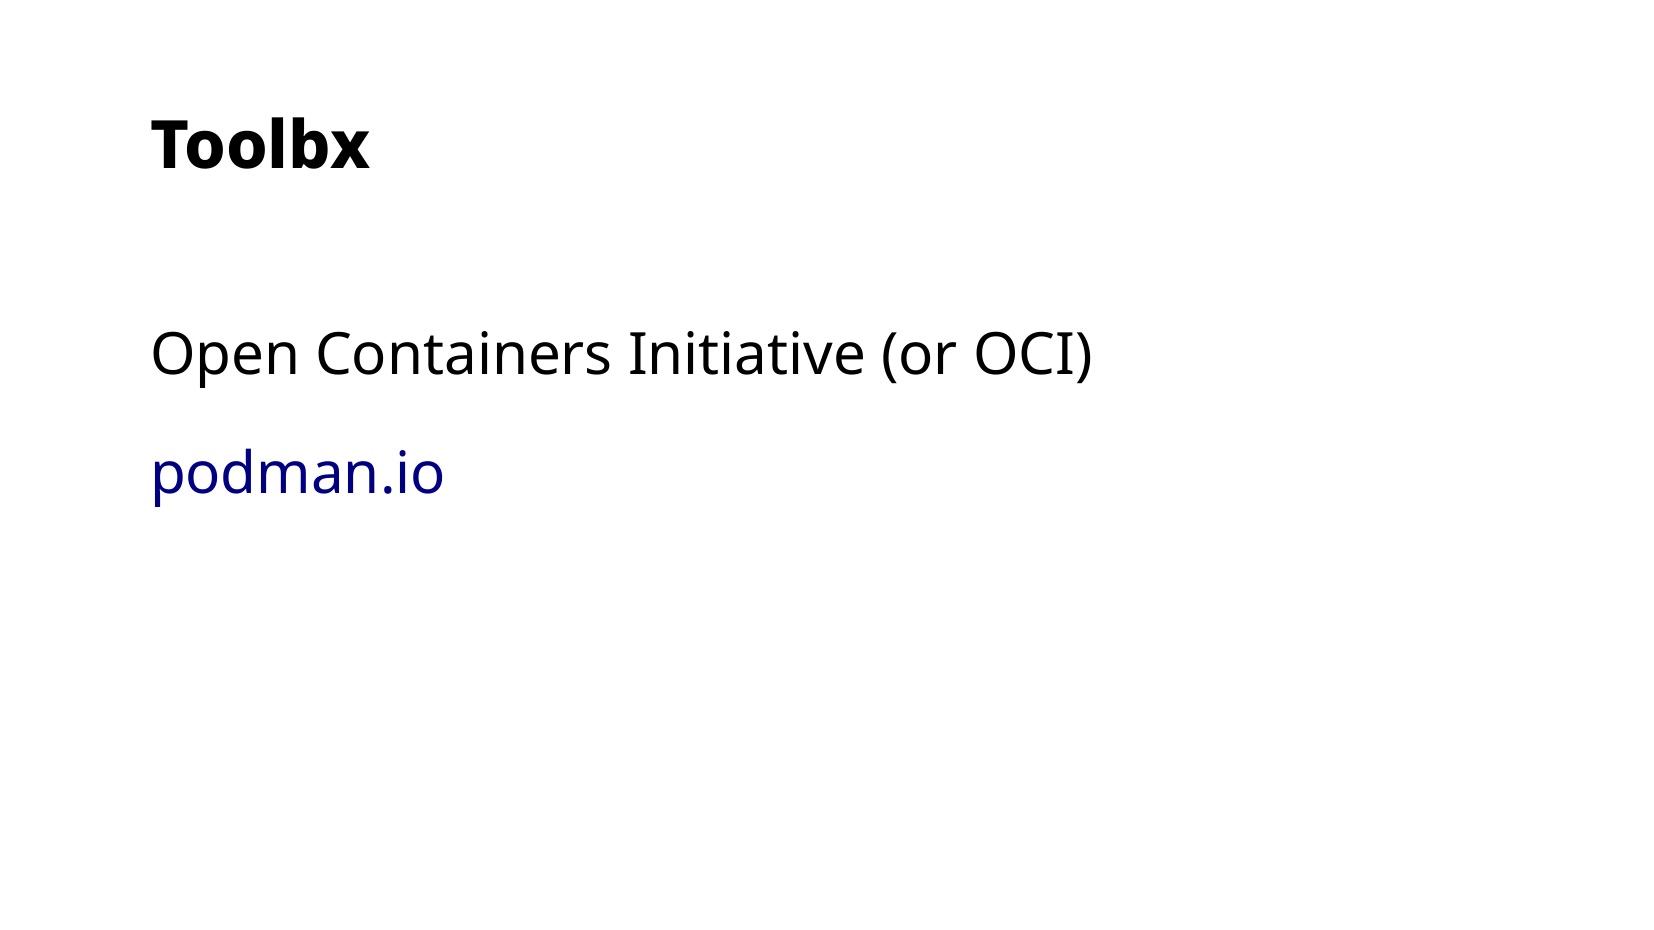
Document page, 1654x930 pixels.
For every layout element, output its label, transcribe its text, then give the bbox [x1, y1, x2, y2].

subtitle Open Containers Initiative (or OCI) podman.io [150, 272, 1501, 812]
title Toolbx [150, 107, 1501, 188]
